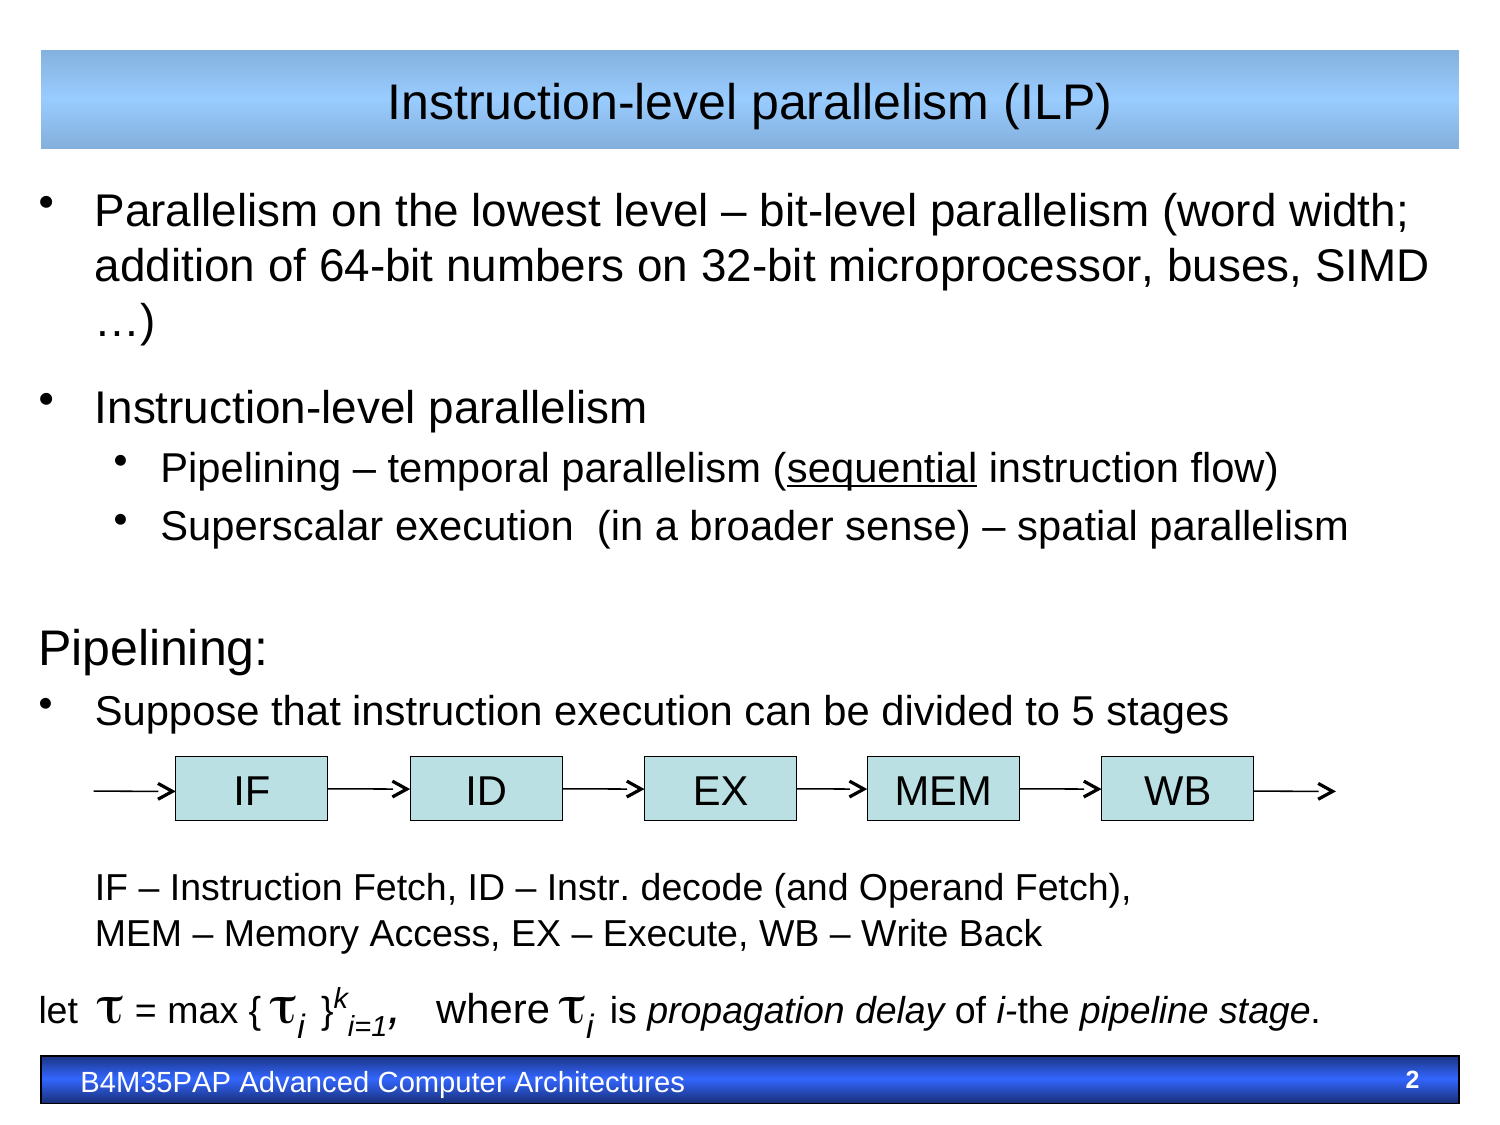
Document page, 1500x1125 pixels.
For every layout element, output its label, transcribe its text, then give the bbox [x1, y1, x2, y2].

title Instruction-level parallelism (ILP) [41, 50, 1459, 149]
text_box WB [1101, 756, 1254, 821]
text_box IF [175, 756, 328, 821]
text_box MEM [867, 756, 1020, 821]
text_box EX [644, 756, 797, 821]
list Parallelism on the lowest level – bit-level parallelism (word width; addition of 64-bit numbers on 32-bit microprocessor, buses, SIMD …) Instruction-level parallelism Pipelining – temporal parallelism (sequential instruction flow) Superscalar execution (in a broader sense) – spatial parallelism Pipelining: Suppose that instruction execution can be divided to 5 stages IF – Instruction Fetch, ID – Instr. decode (and Operand Fetch), MEM – Memory Access, EX – Execute, WB – Write Back let  = max { i }ki=1, where i is propagation delay of i-the pipeline stage. [23, 172, 1489, 1000]
text_box ID [410, 756, 563, 821]
